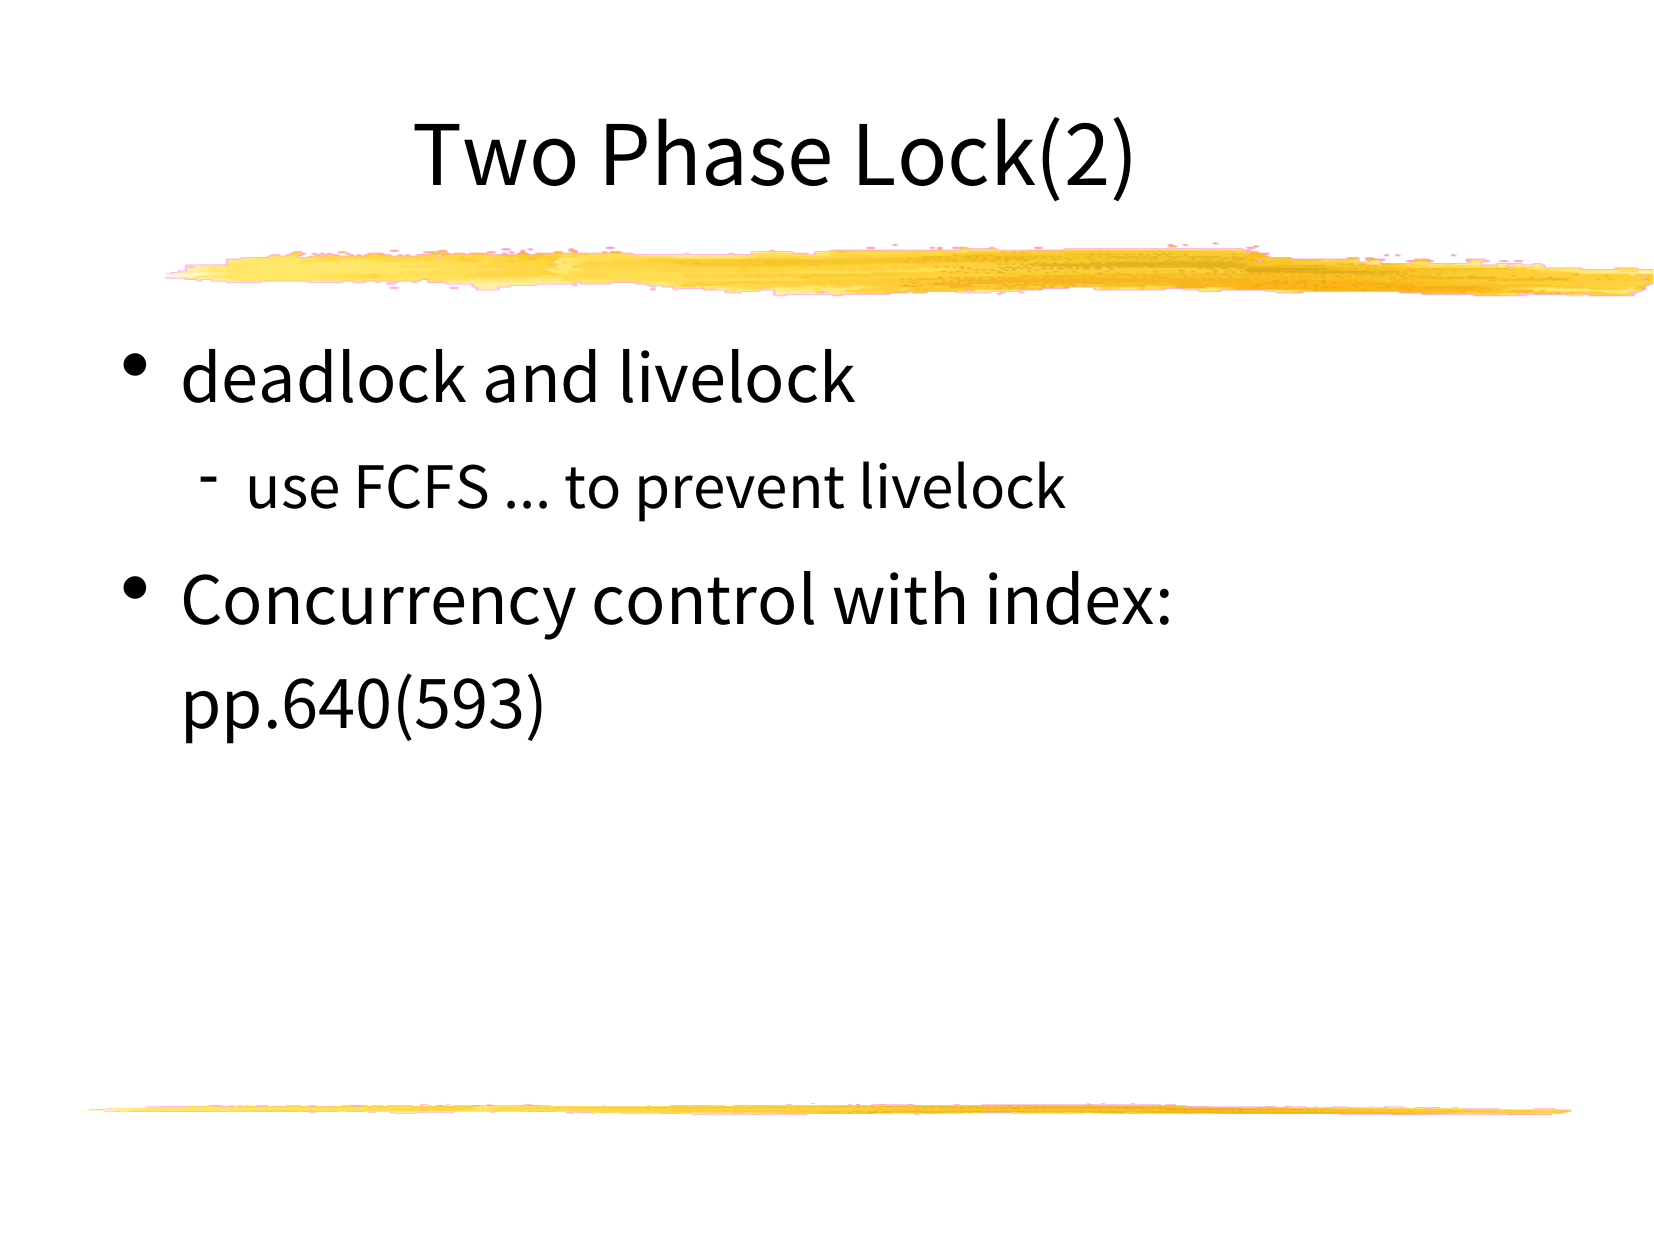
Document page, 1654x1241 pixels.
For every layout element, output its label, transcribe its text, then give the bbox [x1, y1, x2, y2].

picture [82, 1102, 1571, 1117]
list deadlock and livelock use FCFS ... to prevent livelock Concurrency control with index: pp.640(593) [124, 316, 1530, 1061]
title Two Phase Lock(2) [73, 39, 1479, 249]
picture [165, 237, 1654, 308]
